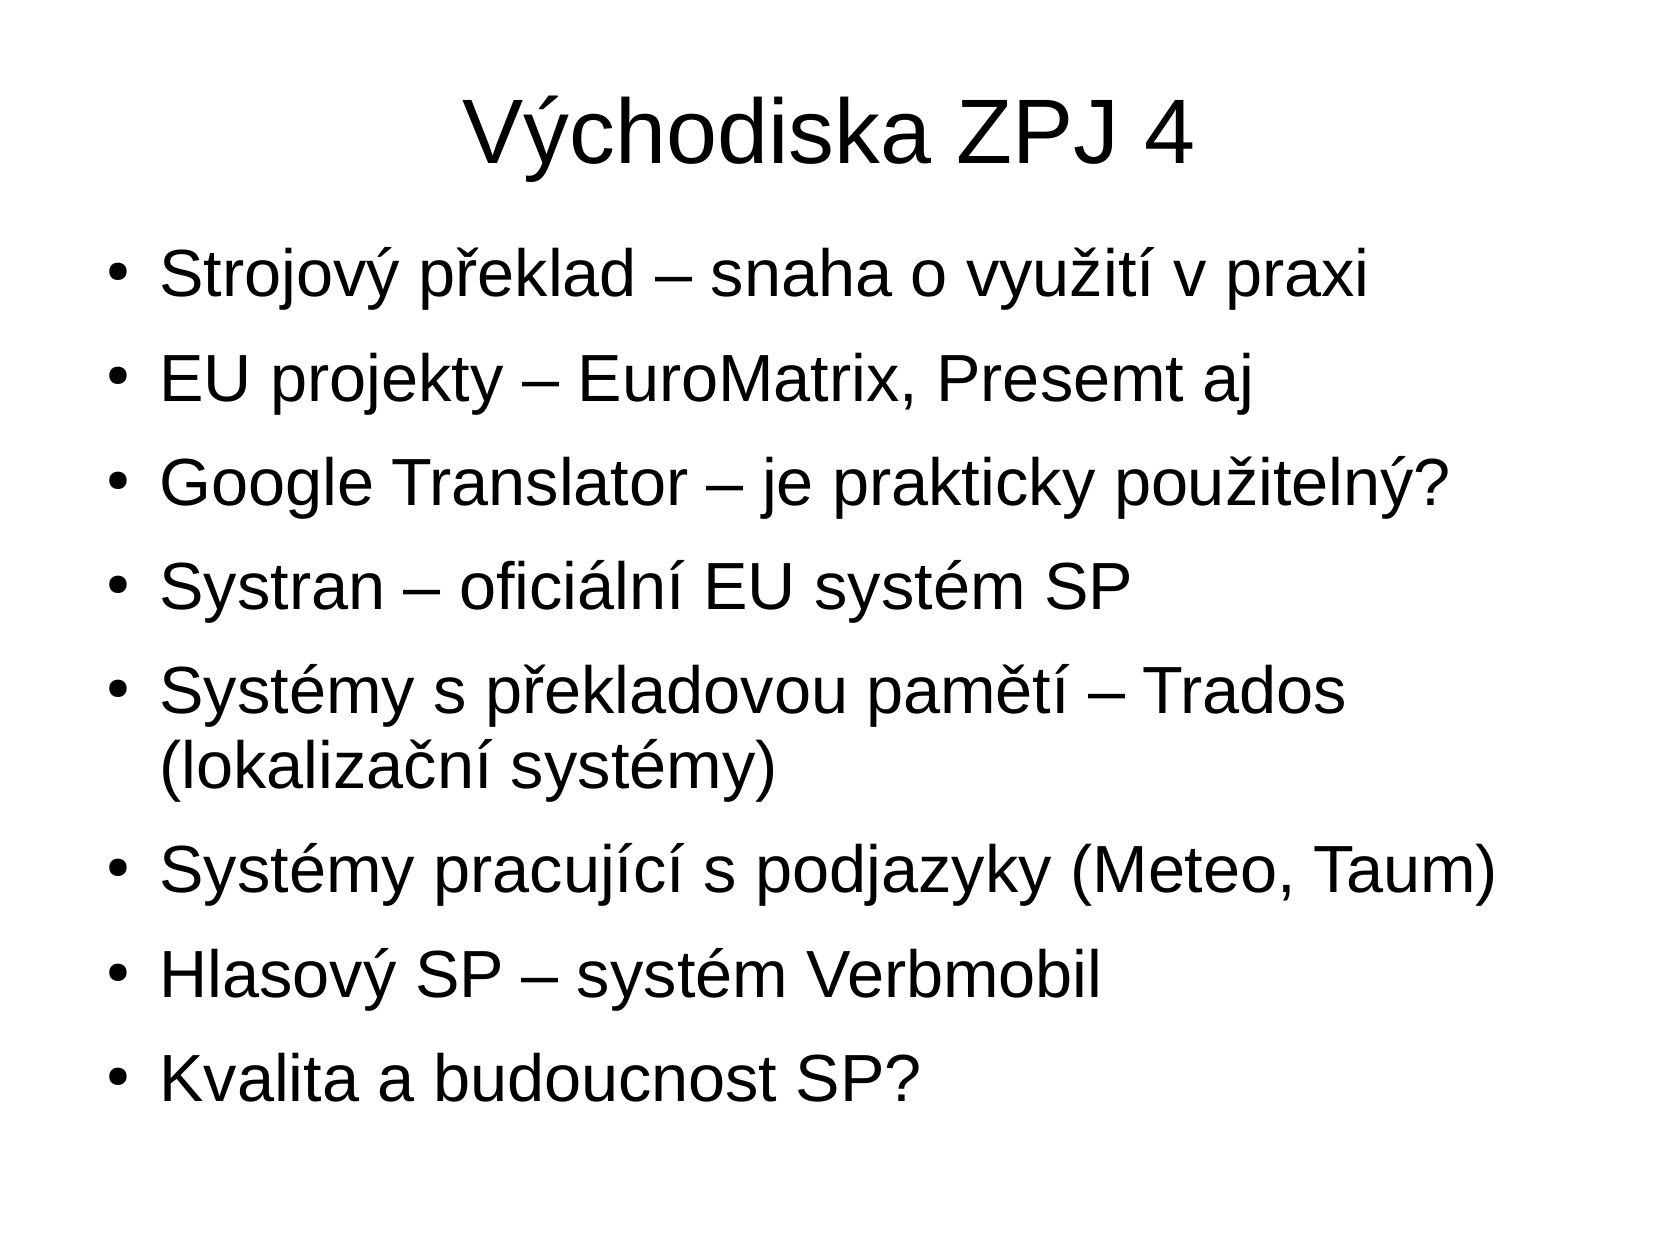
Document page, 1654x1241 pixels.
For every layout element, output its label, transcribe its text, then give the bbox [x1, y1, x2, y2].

title Východiska ZPJ 4 [88, 56, 1571, 207]
list Strojový překlad – snaha o využití v praxi EU projekty – EuroMatrix, Presemt aj Google Translator – je prakticky použitelný? Systran – oficiální EU systém SP Systémy s překladovou pamětí – Trados (lokalizační systémy) Systémy pracující s podjazyky (Meteo, Taum) Hlasový SP – systém Verbmobil Kvalita a budoucnost SP? [88, 236, 1595, 1182]
